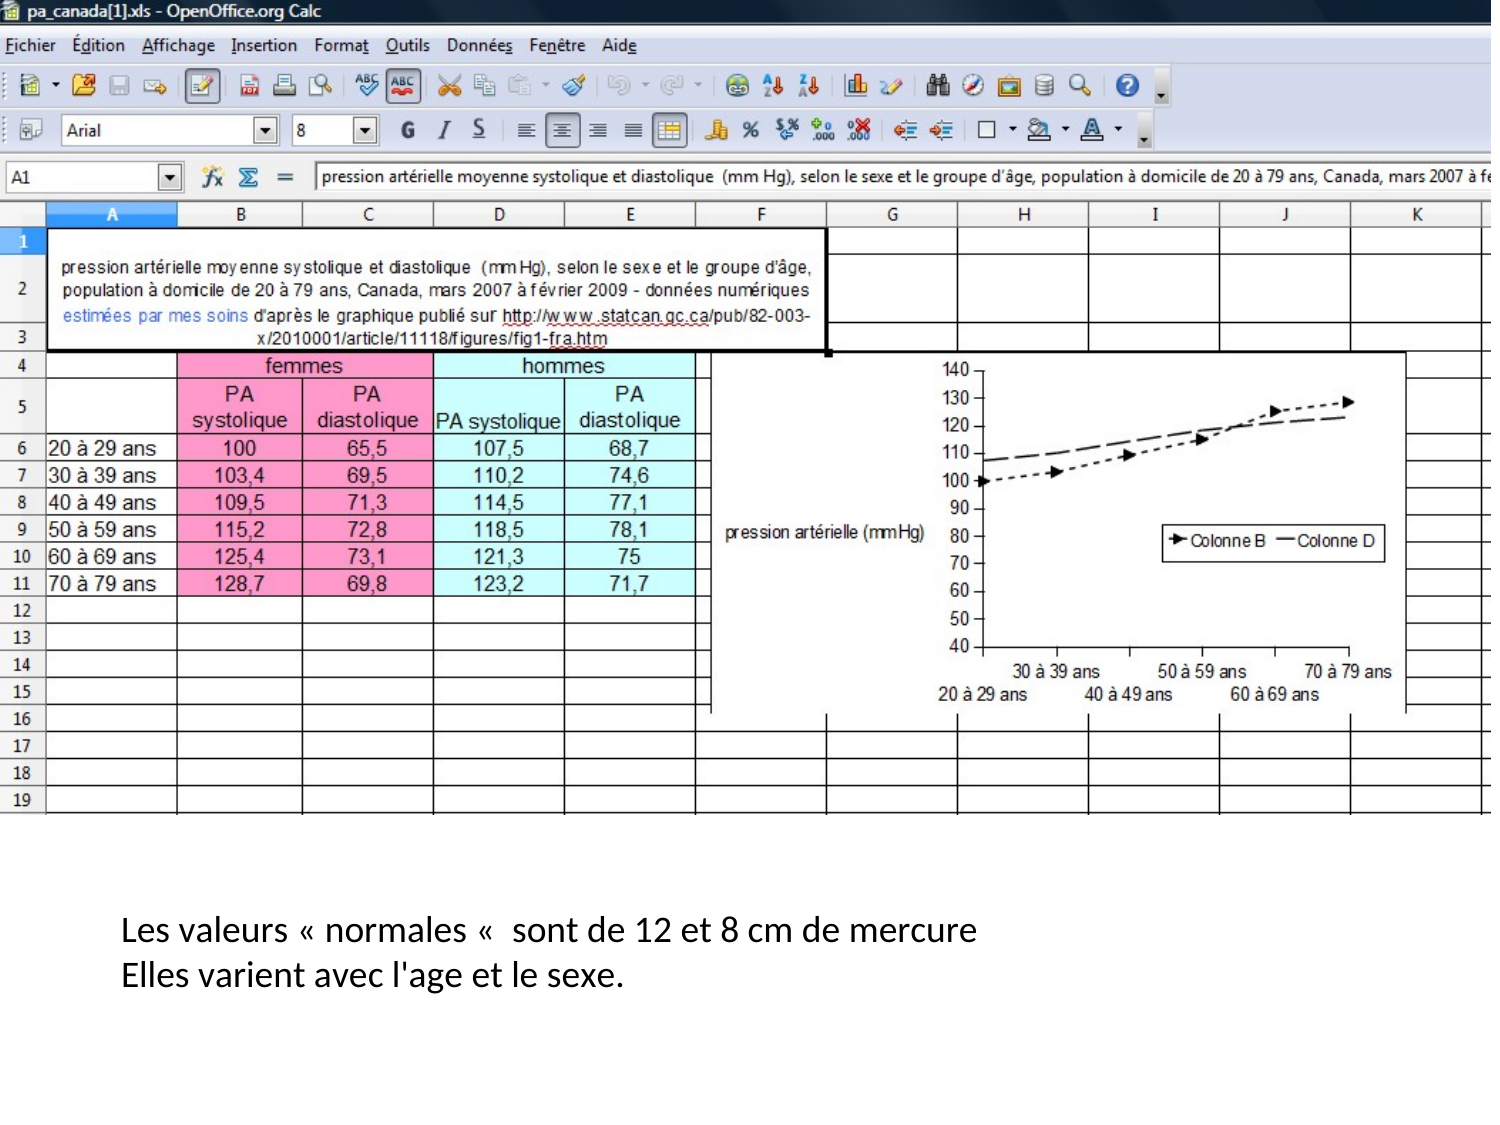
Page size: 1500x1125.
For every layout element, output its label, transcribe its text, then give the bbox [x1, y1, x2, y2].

text_box Les valeurs « normales « sont de 12 et 8 cm de mercure Elles varient avec l'age et le sexe. [106, 897, 994, 1003]
picture [0, 0, 1491, 815]
